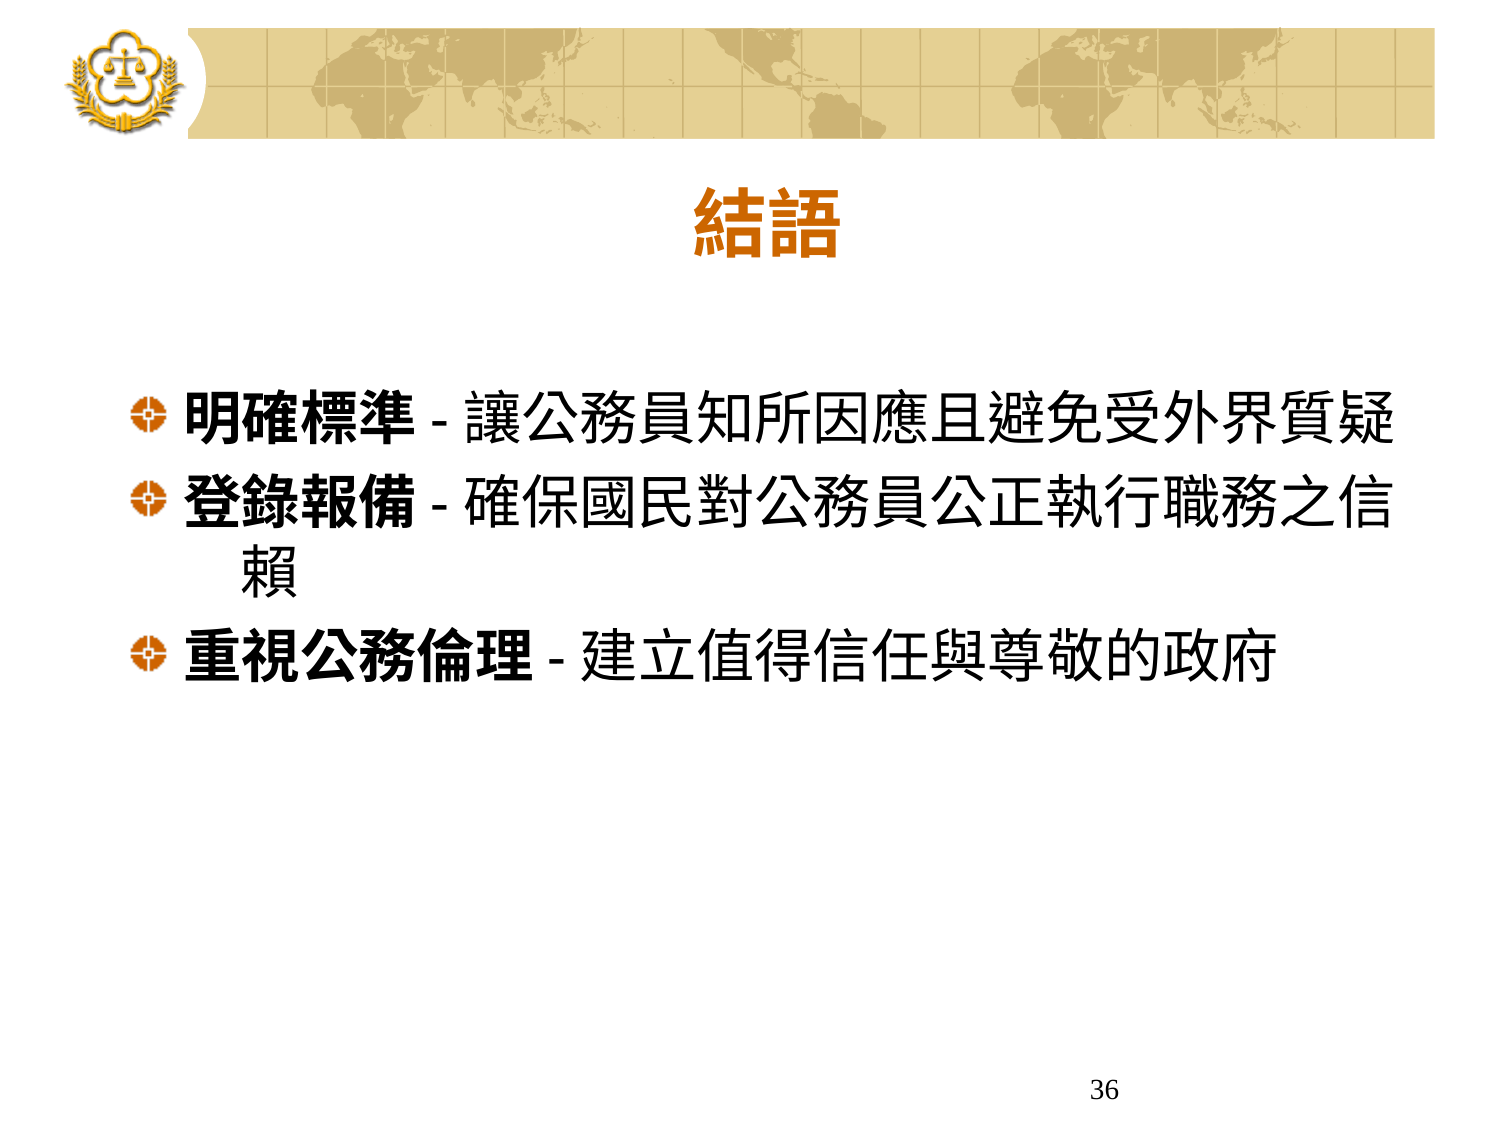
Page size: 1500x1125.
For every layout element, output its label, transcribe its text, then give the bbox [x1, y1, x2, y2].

list 明確標準-讓公務員知所因應且避免受外界質疑 登錄報備-確保國民對公務員公正執行職務之信賴 重視公務倫理-建立值得信任與尊敬的政府 [112, 373, 1447, 1028]
title 結語 [466, 152, 1070, 291]
text_box [1074, 1037, 1388, 1113]
